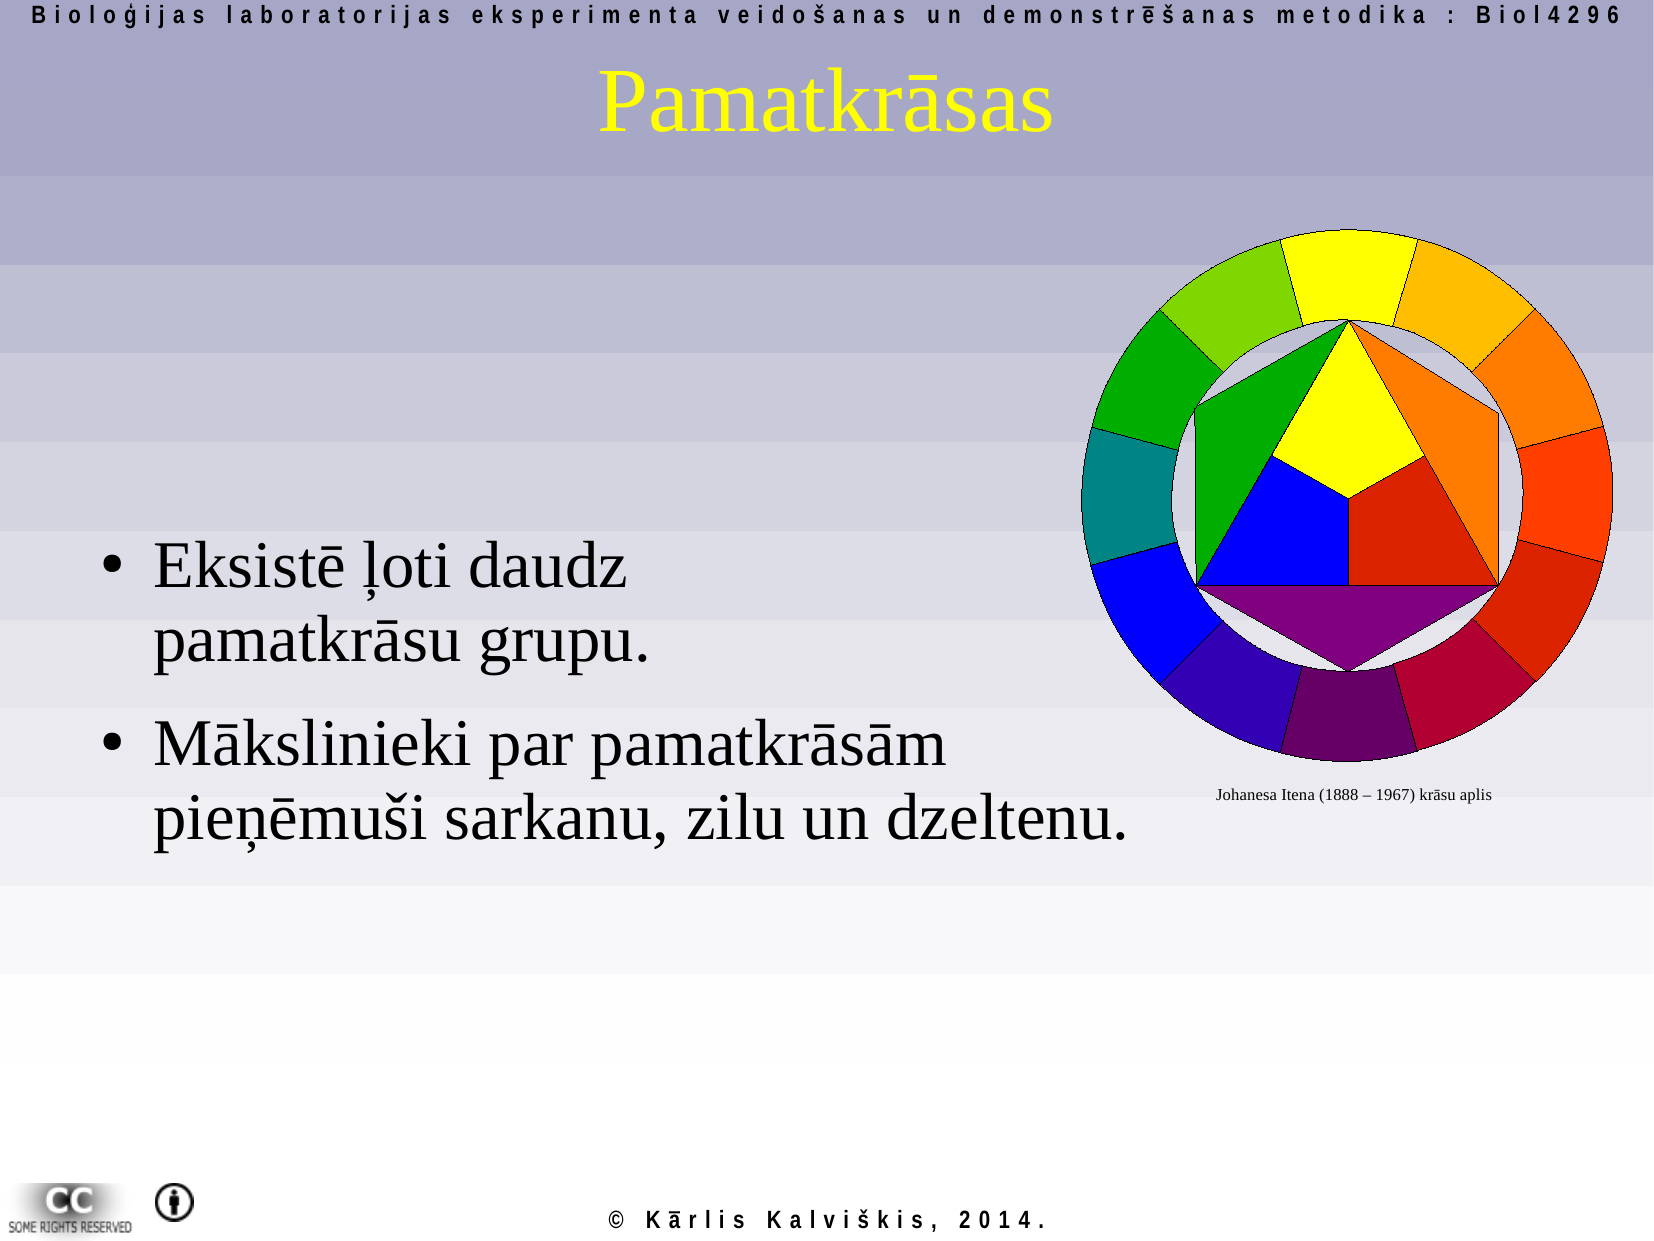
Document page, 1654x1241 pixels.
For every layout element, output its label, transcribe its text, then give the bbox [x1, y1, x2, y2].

text_box Johanesa Itena (1888 – 1967) krāsu aplis [1216, 784, 1491, 804]
text_box [1081, 229, 1613, 762]
title Pamatkrāsas [29, 49, 1625, 296]
picture [0, 0, 1654, 1241]
list Eksistē ļoti daudz pamatkrāsu grupu. Mākslinieki par pamatkrāsām pieņēmuši sarkanu, zilu un dzeltenu. [82, 528, 1159, 1113]
